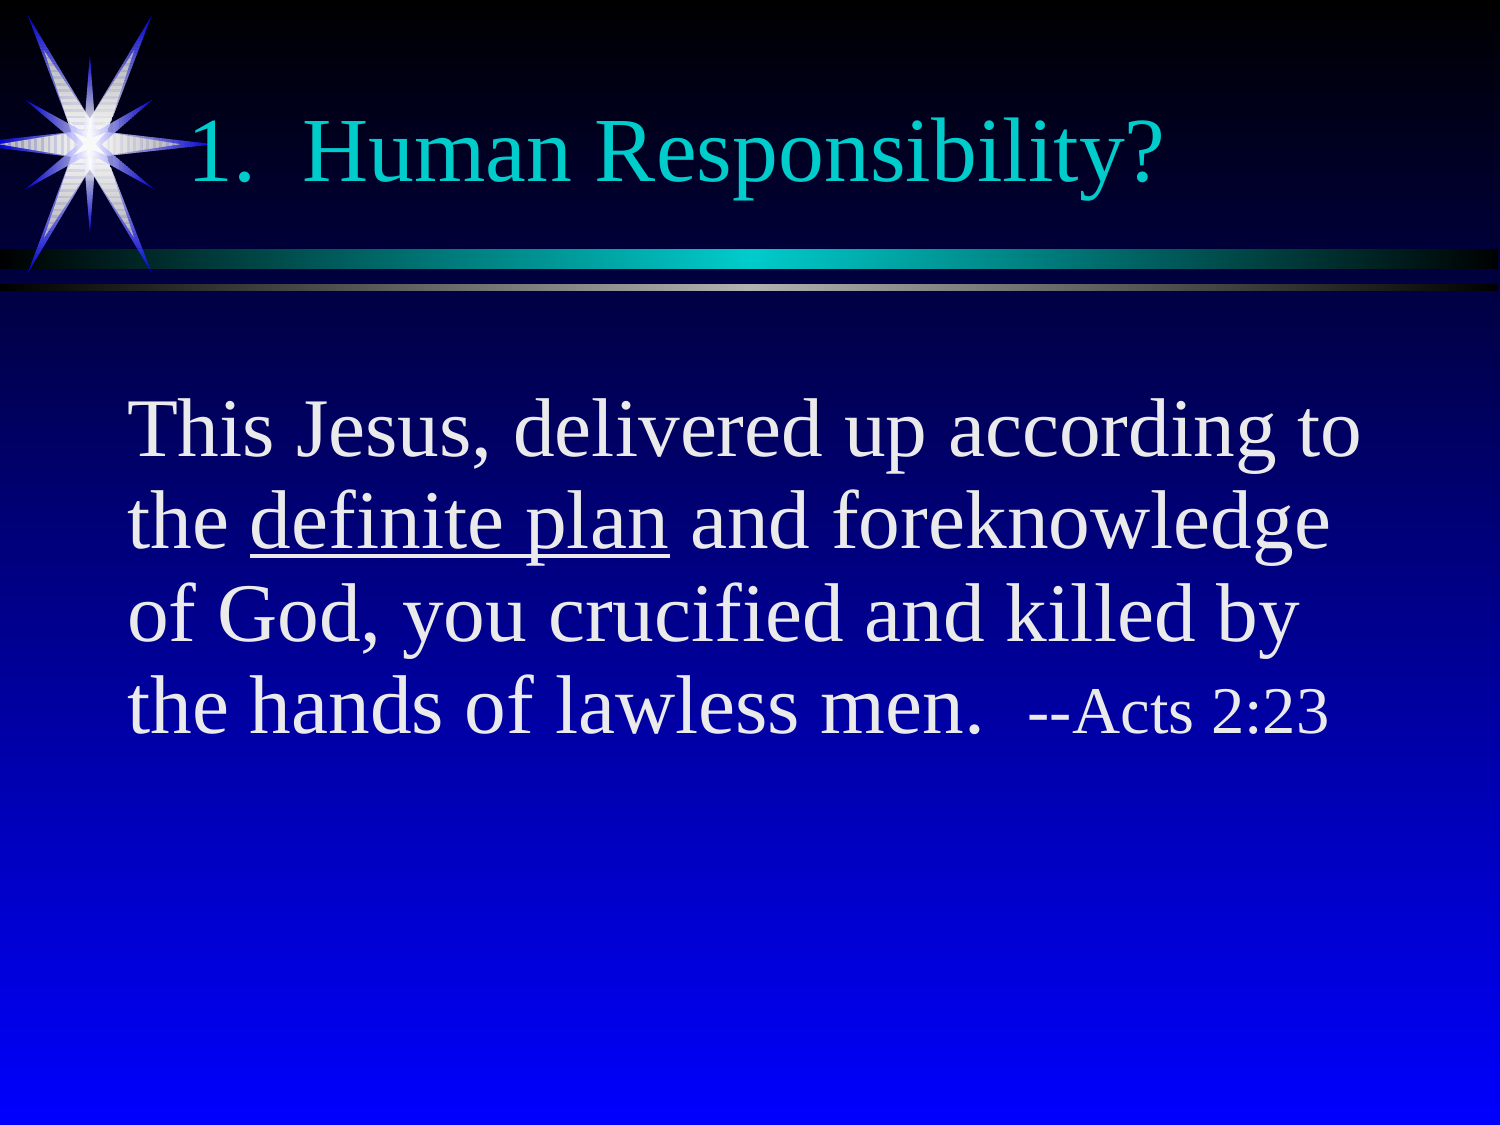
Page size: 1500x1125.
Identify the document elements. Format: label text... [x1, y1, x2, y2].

text_box This Jesus, delivered up according to the definite plan and foreknowledge of God, you crucified and killed by the hands of lawless men. --Acts 2:23 [112, 375, 1388, 759]
title 1. Human Responsibility? [187, 56, 1463, 244]
